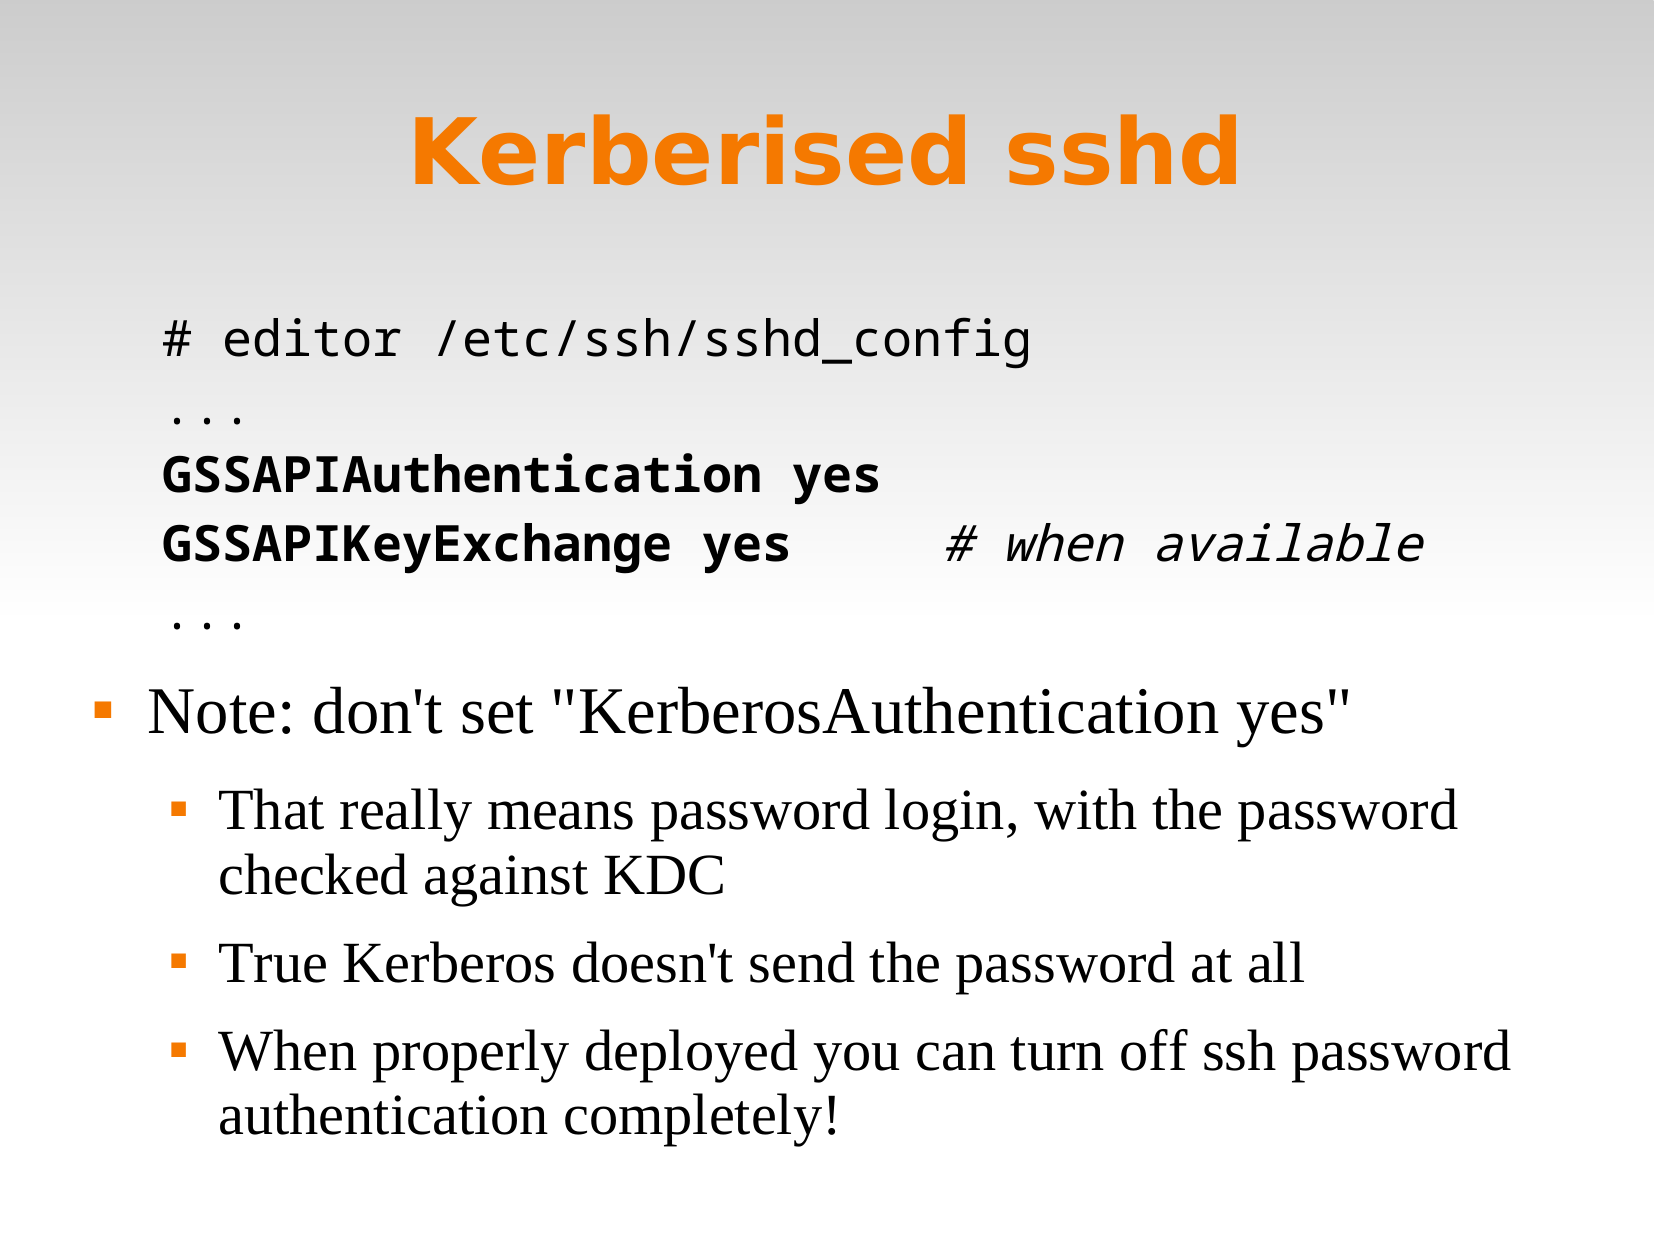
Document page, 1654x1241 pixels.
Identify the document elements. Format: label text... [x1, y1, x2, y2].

text_box # editor /etc/ssh/sshd_config ... GSSAPIAuthentication yes GSSAPIKeyExchange yes # when available ... [147, 295, 1477, 621]
list Note: don't set "KerberosAuthentication yes" That really means password login, with the password checked against KDC True Kerberos doesn't send the password at all When properly deployed you can turn off ssh password authentication completely! [76, 674, 1565, 1185]
title Kerberised sshd [82, 49, 1571, 257]
